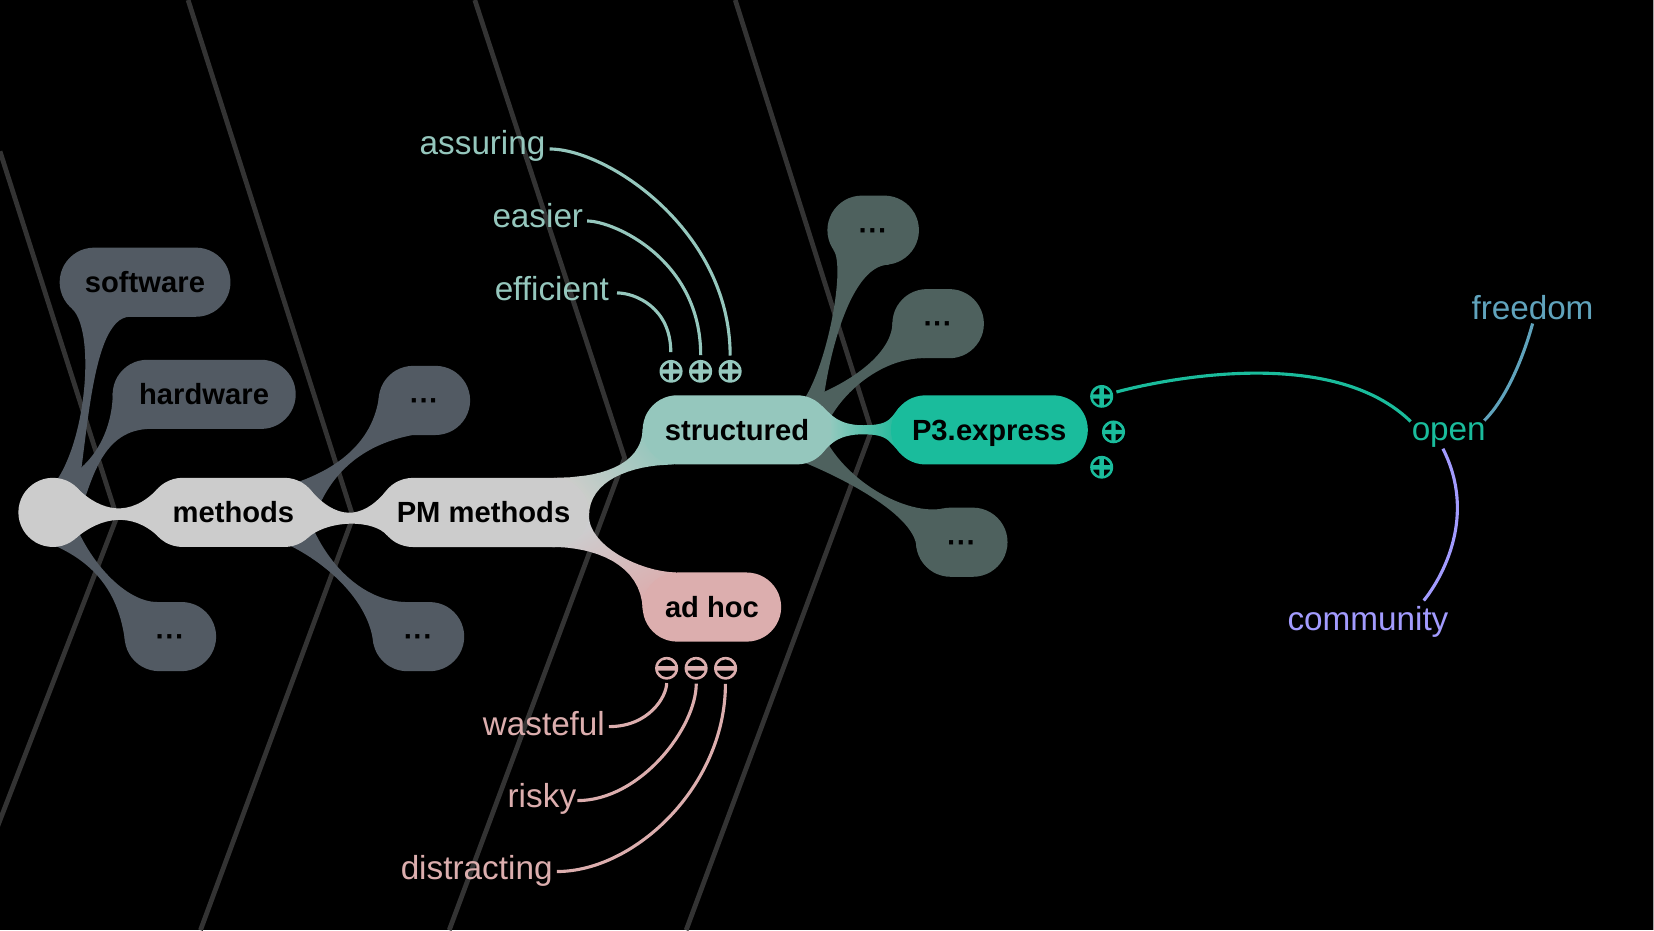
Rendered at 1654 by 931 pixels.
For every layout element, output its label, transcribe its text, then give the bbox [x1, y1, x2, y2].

text_box [655, 656, 679, 680]
text_box [718, 359, 742, 383]
text_box community [1272, 593, 1464, 646]
text_box ··· [916, 507, 1008, 577]
text_box ··· [378, 365, 471, 436]
text_box [689, 359, 713, 383]
text_box wasteful [468, 697, 620, 750]
text_box [714, 656, 738, 680]
text_box [1090, 384, 1114, 408]
text_box P3.express [890, 395, 1088, 465]
text_box open [1397, 402, 1501, 455]
text_box [18, 311, 158, 635]
text_box [684, 656, 708, 680]
text_box [555, 513, 671, 602]
text_box ad hoc [642, 572, 782, 642]
text_box [659, 359, 683, 383]
text_box assuring [404, 117, 561, 170]
text_box hardware [112, 359, 296, 429]
text_box [557, 435, 672, 512]
text_box software [59, 247, 231, 317]
text_box easier [477, 190, 598, 243]
text_box ··· [827, 195, 919, 265]
text_box [1090, 455, 1114, 479]
text_box efficient [480, 263, 624, 316]
text_box ··· [892, 289, 984, 359]
text_box ··· [124, 602, 217, 672]
text_box risky [492, 770, 591, 822]
text_box [292, 402, 413, 635]
text_box [806, 252, 938, 544]
text_box freedom [1456, 282, 1609, 335]
text_box structured [642, 395, 832, 465]
text_box [1101, 420, 1126, 444]
text_box ··· [372, 602, 465, 672]
text_box methods [148, 477, 309, 547]
text_box PM methods [385, 477, 590, 548]
text_box distracting [386, 842, 568, 895]
